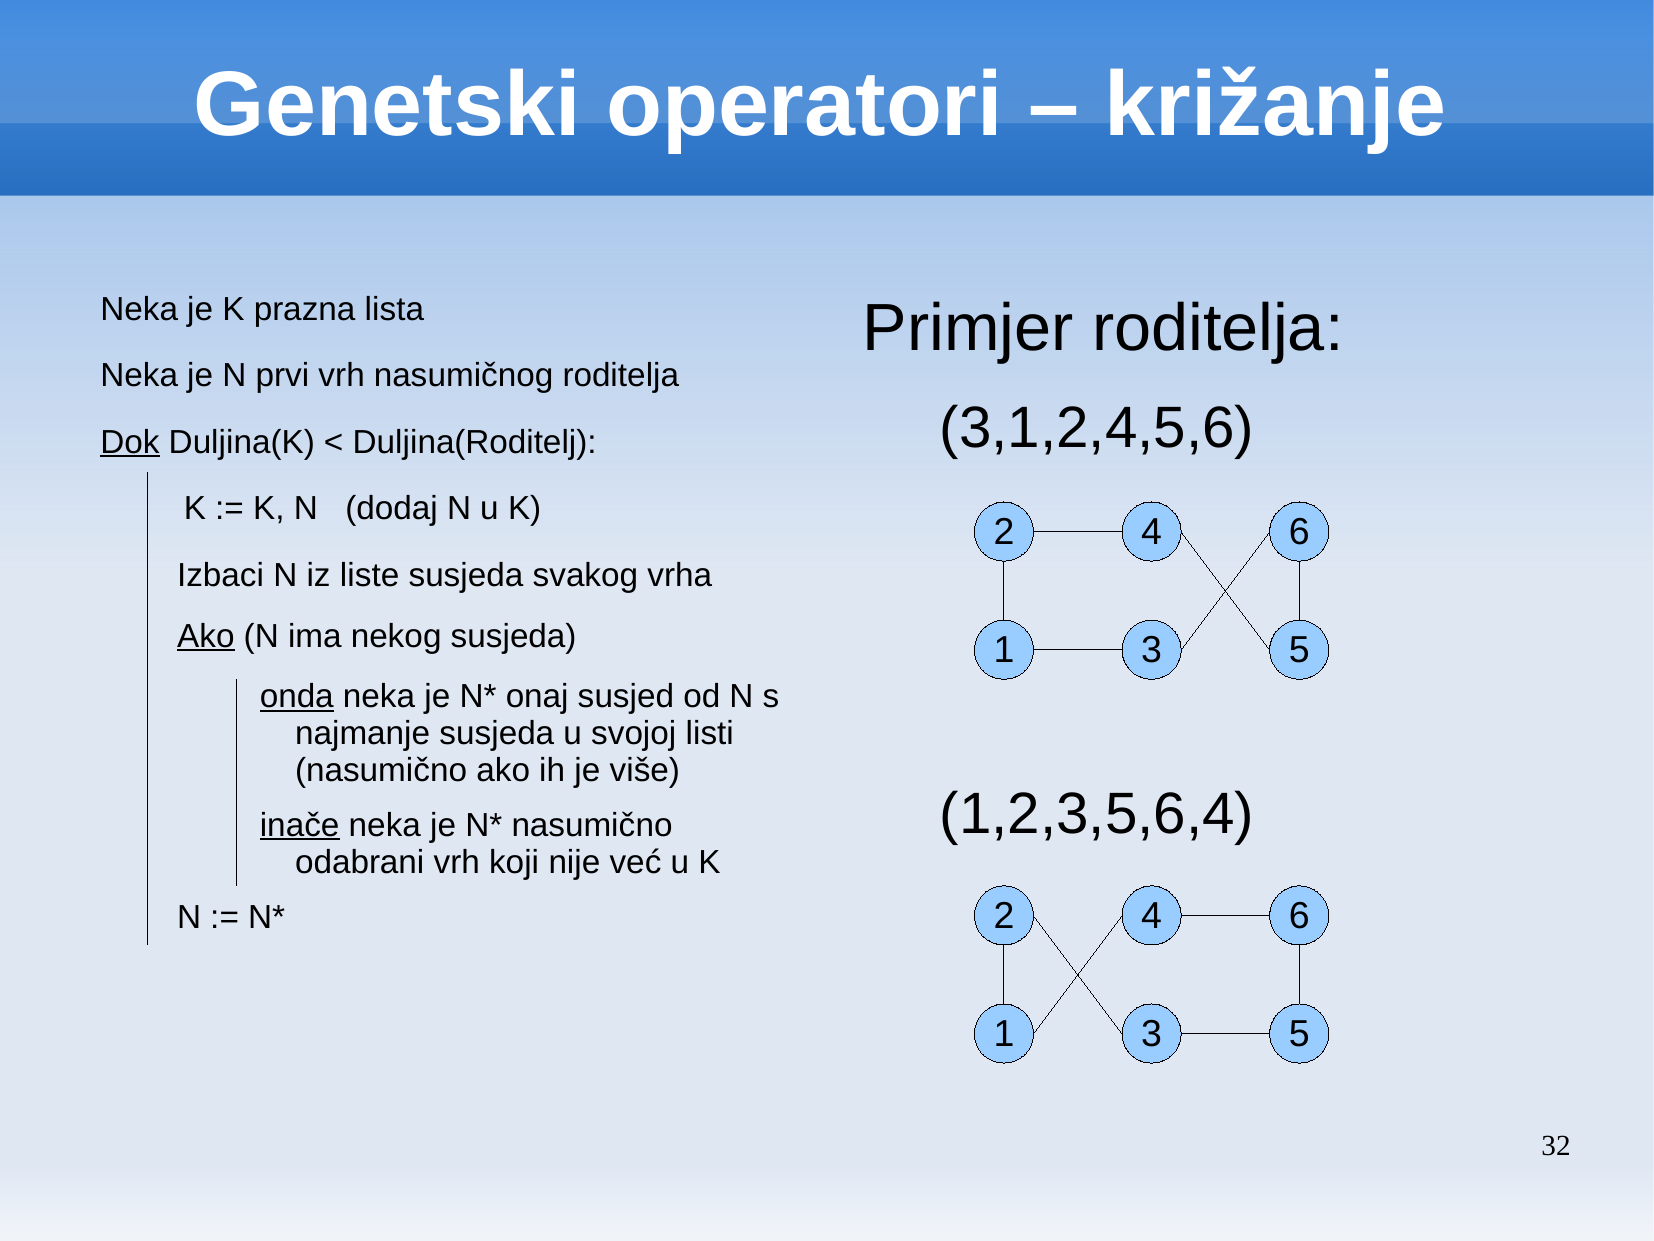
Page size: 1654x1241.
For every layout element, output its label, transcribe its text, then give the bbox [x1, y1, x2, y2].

text_box 3 [1122, 620, 1182, 680]
text_box 4 [1122, 501, 1182, 562]
text_box 3 [1122, 1003, 1182, 1064]
picture [0, 0, 1654, 1241]
title Genetski operatori – križanje [76, 0, 1565, 208]
text_box 6 [1269, 501, 1329, 562]
text_box 2 [974, 885, 1034, 945]
text_box 5 [1269, 620, 1329, 680]
list Neka je K prazna lista Neka je N prvi vrh nasumičnog roditelja Dok Duljina(K) < Duljina(Roditelj): K := K, N (dodaj N u K) Izbaci N iz liste susjeda svakog vrha Ako (N ima nekog susjeda) onda neka je N* onaj susjed od N s najmanje susjeda u svojoj listi (nasumično ako ih je više) inače neka je N* nasumično odabrani vrh koji nije već u K N := N* [82, 290, 809, 1109]
text_box 6 [1269, 885, 1329, 945]
text_box 5 [1269, 1003, 1329, 1064]
text_box 1 [974, 1003, 1034, 1064]
list Primjer roditelja: (3,1,2,4,5,6) (1,2,3,5,6,4) [845, 290, 1572, 1094]
text_box 1 [974, 620, 1034, 680]
text_box 4 [1122, 885, 1182, 945]
text_box 2 [974, 501, 1034, 562]
